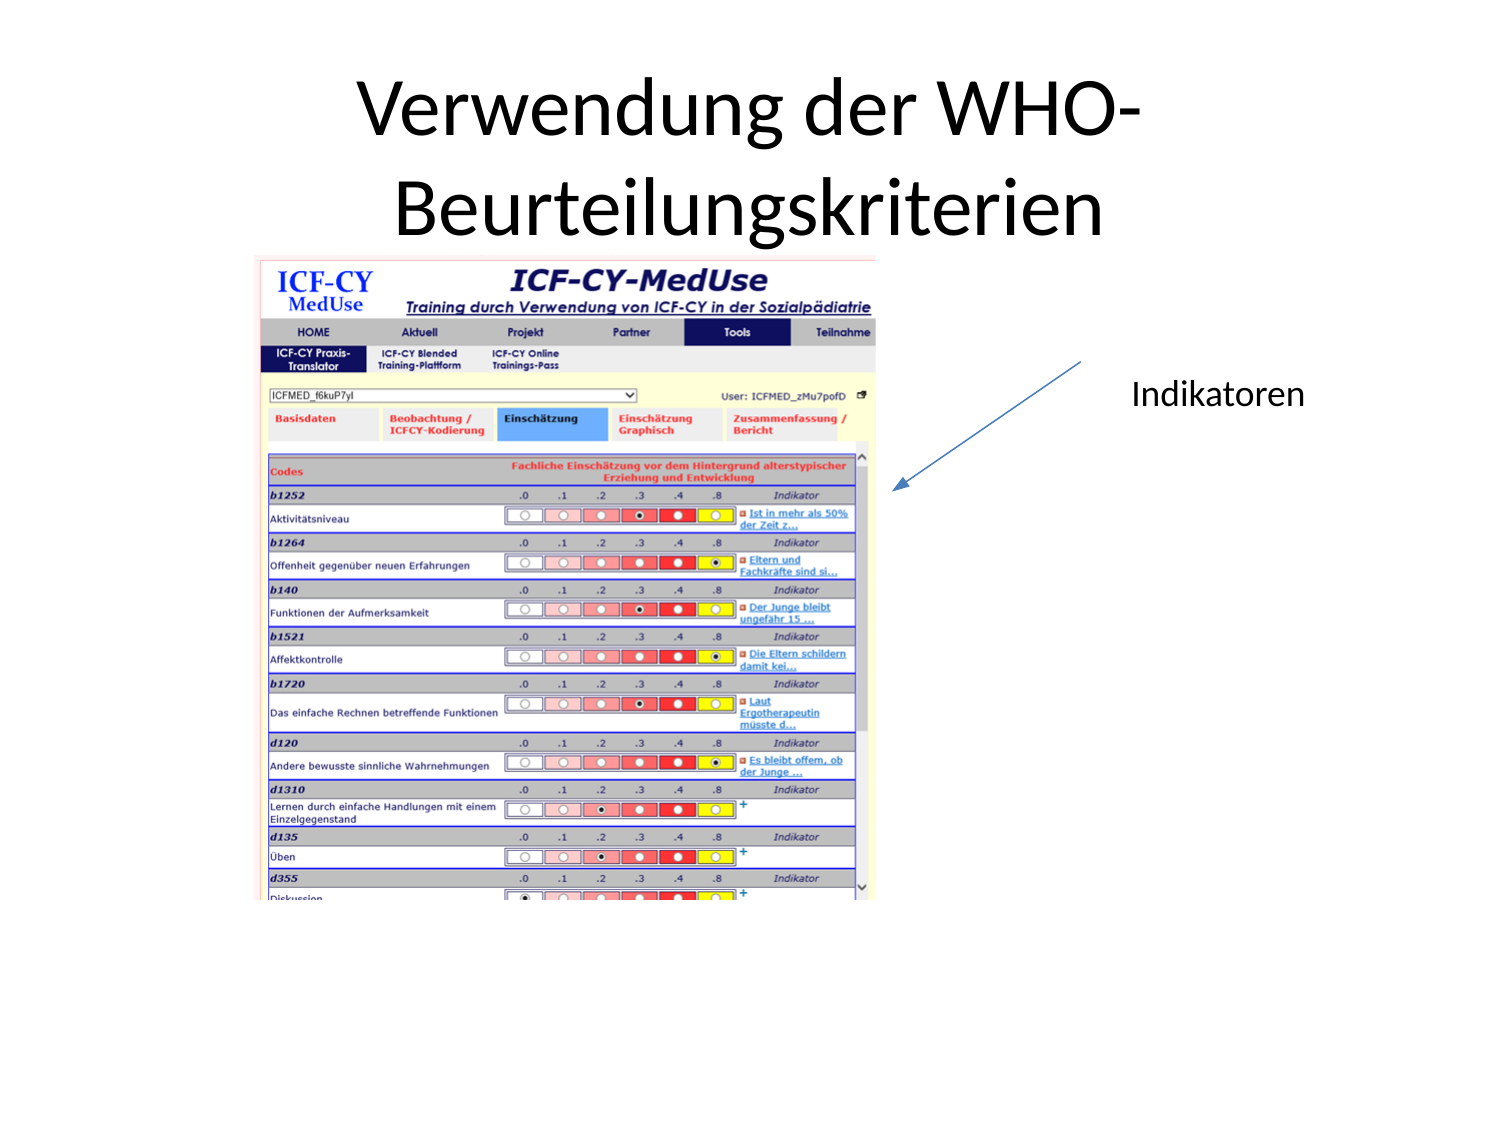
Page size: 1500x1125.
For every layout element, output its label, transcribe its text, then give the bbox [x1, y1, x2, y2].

picture [253, 255, 876, 900]
title Verwendung der WHO- Beurteilungskriterien [75, 45, 1426, 233]
text_box Indikatoren [1116, 361, 1323, 423]
